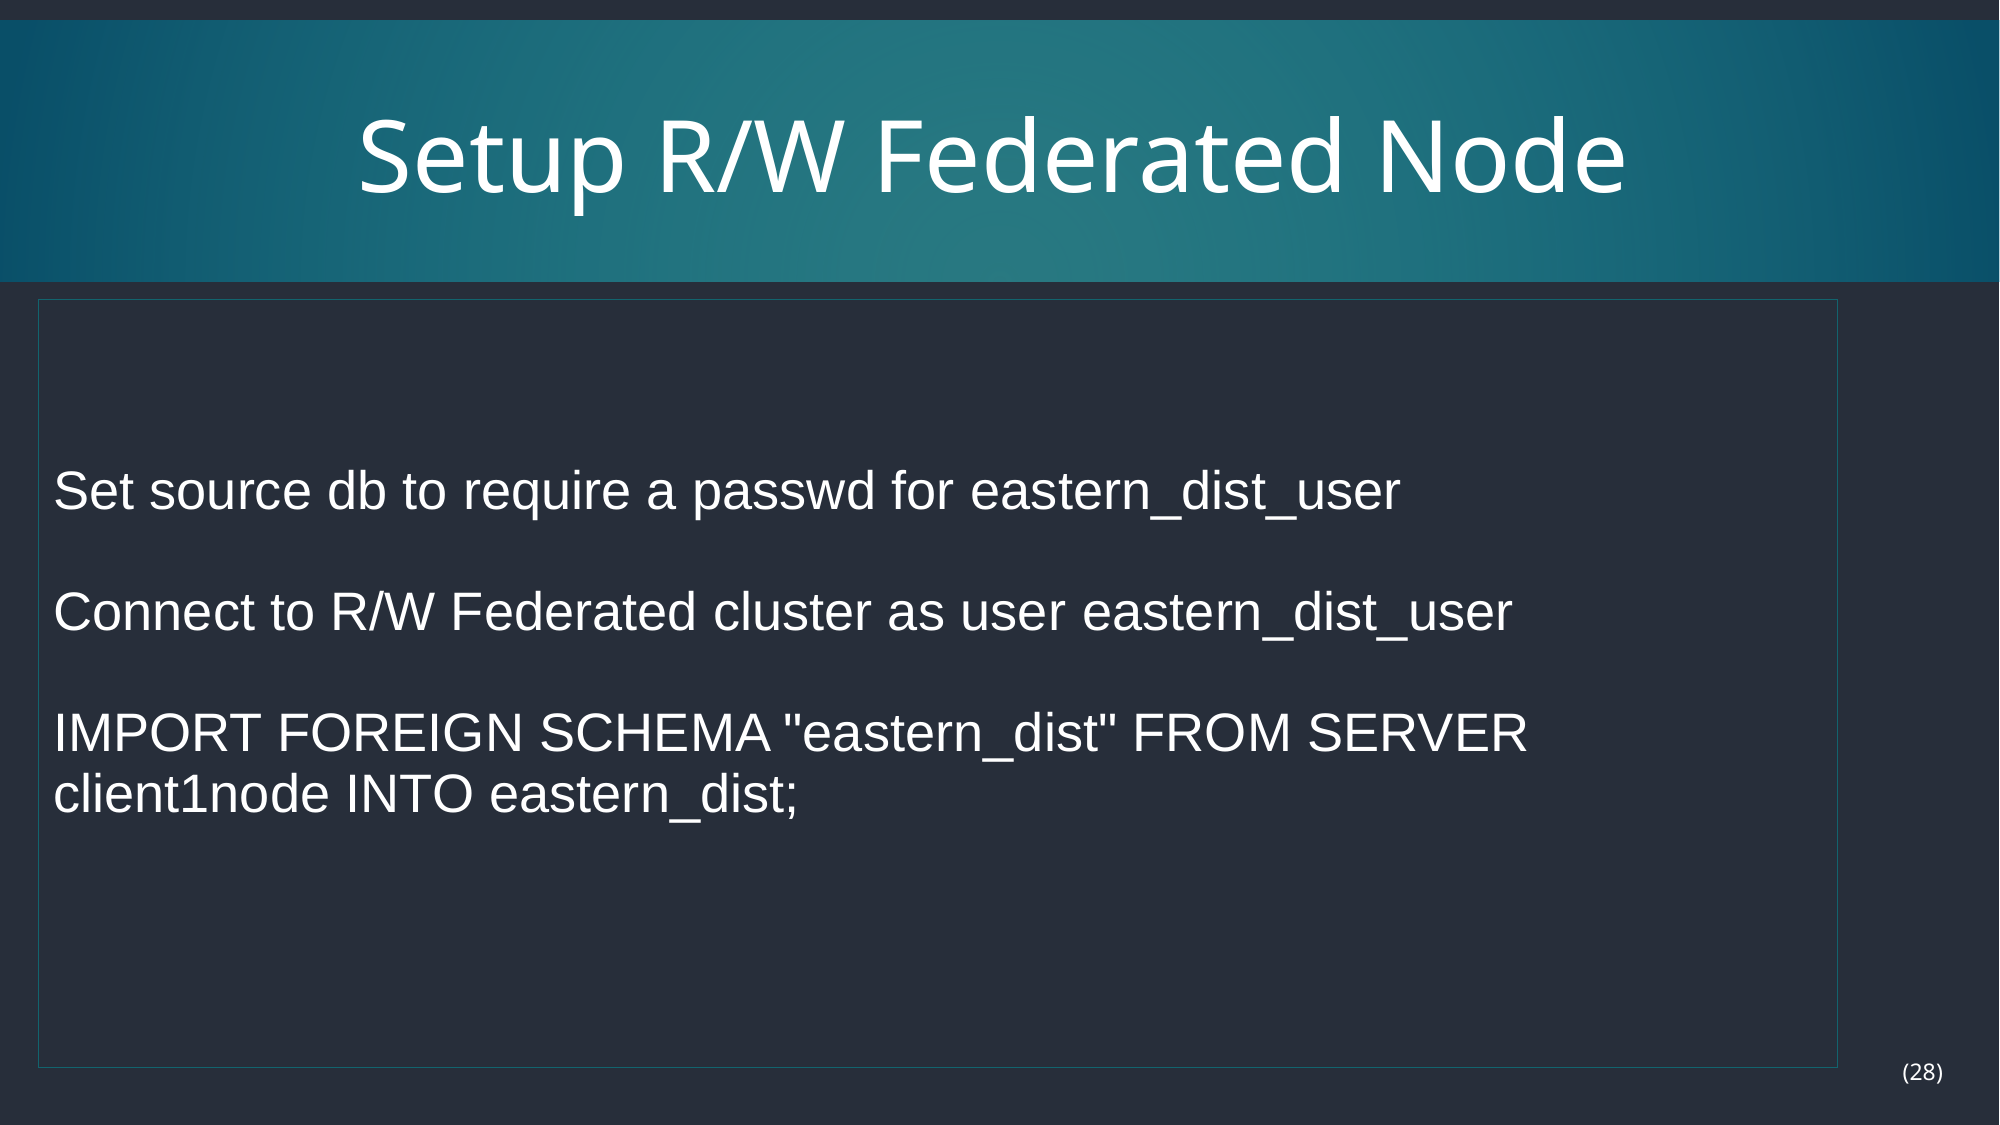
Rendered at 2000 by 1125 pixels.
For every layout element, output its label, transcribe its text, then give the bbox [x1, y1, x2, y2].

text_box Setup R/W Federated Node [37, 85, 1950, 220]
text_box Set source db to require a passwd for eastern_dist_user Connect to R/W Federated cluster as user eastern_dist_user IMPORT FOREIGN SCHEMA "eastern_dist" FROM SERVER client1node INTO eastern_dist; [38, 299, 1838, 1068]
slide_number (<number>) [1508, 1042, 1959, 1103]
text_box [0, 20, 2000, 282]
